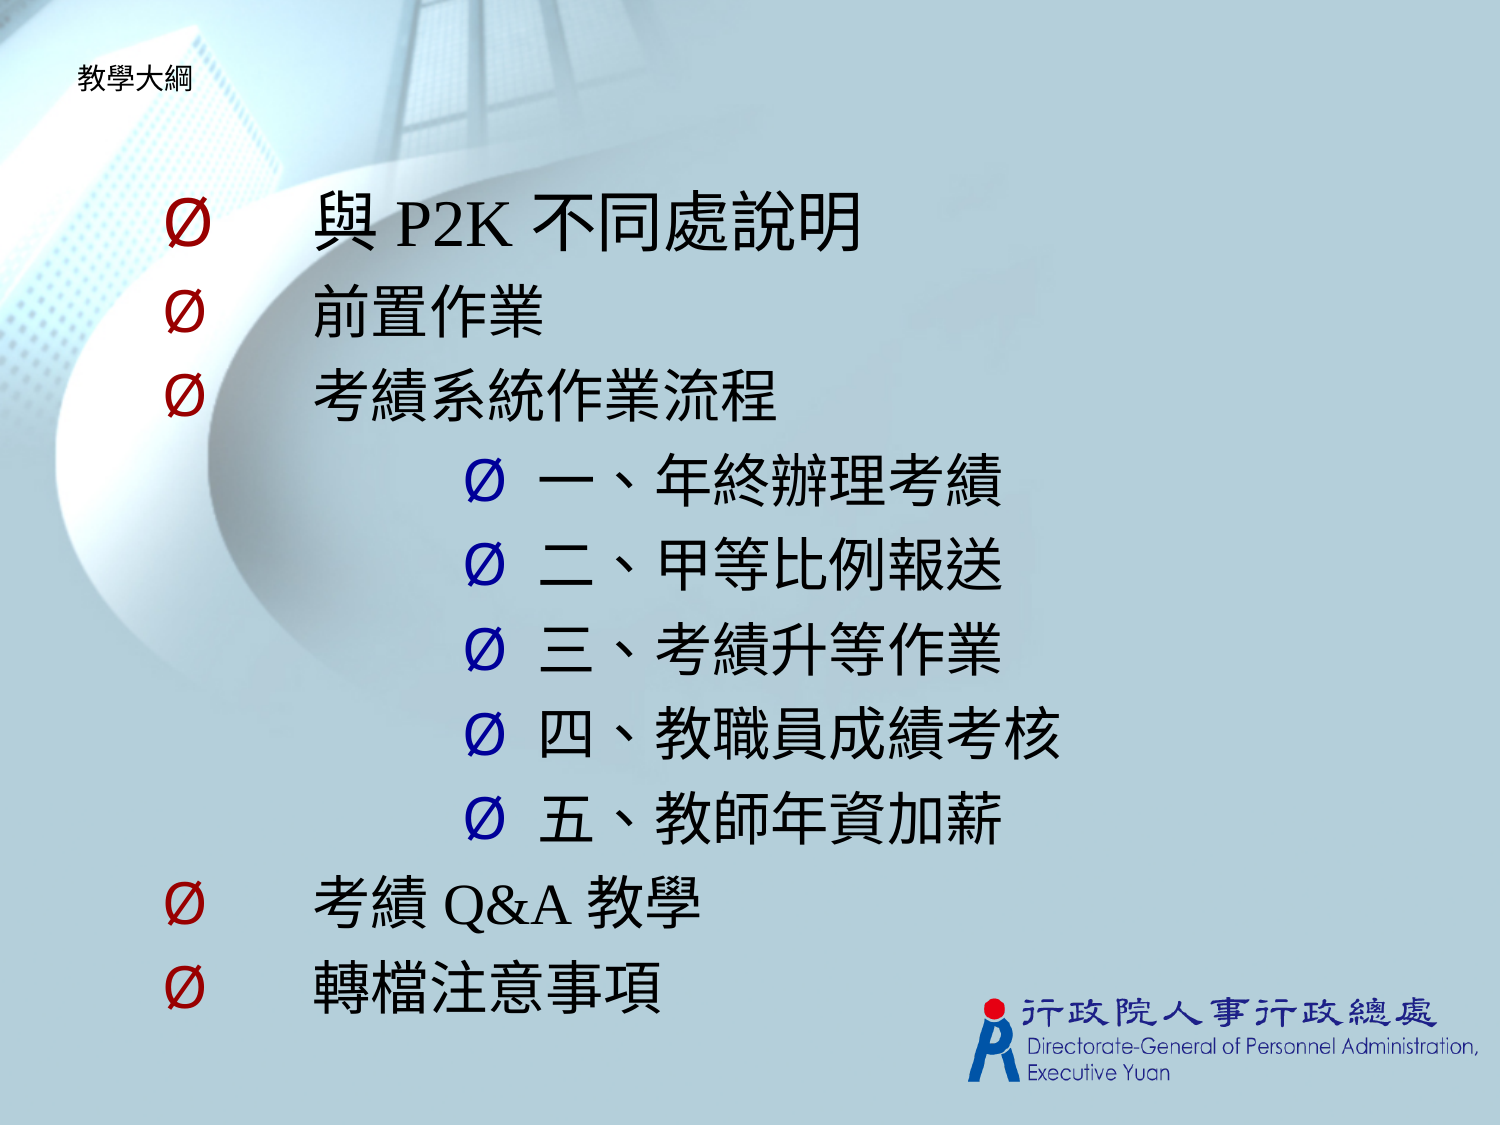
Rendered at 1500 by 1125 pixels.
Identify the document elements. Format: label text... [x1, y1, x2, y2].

subtitle 與P2K不同處說明 前置作業 考績系統作業流程 一、年終辦理考績 二、甲等比例報送 三、考績升等作業 四、教職員成績考核 五、教師年資加薪 考績Q&A教學 轉檔注意事項 [147, 172, 1483, 1047]
title 教學大綱 [62, 21, 704, 134]
